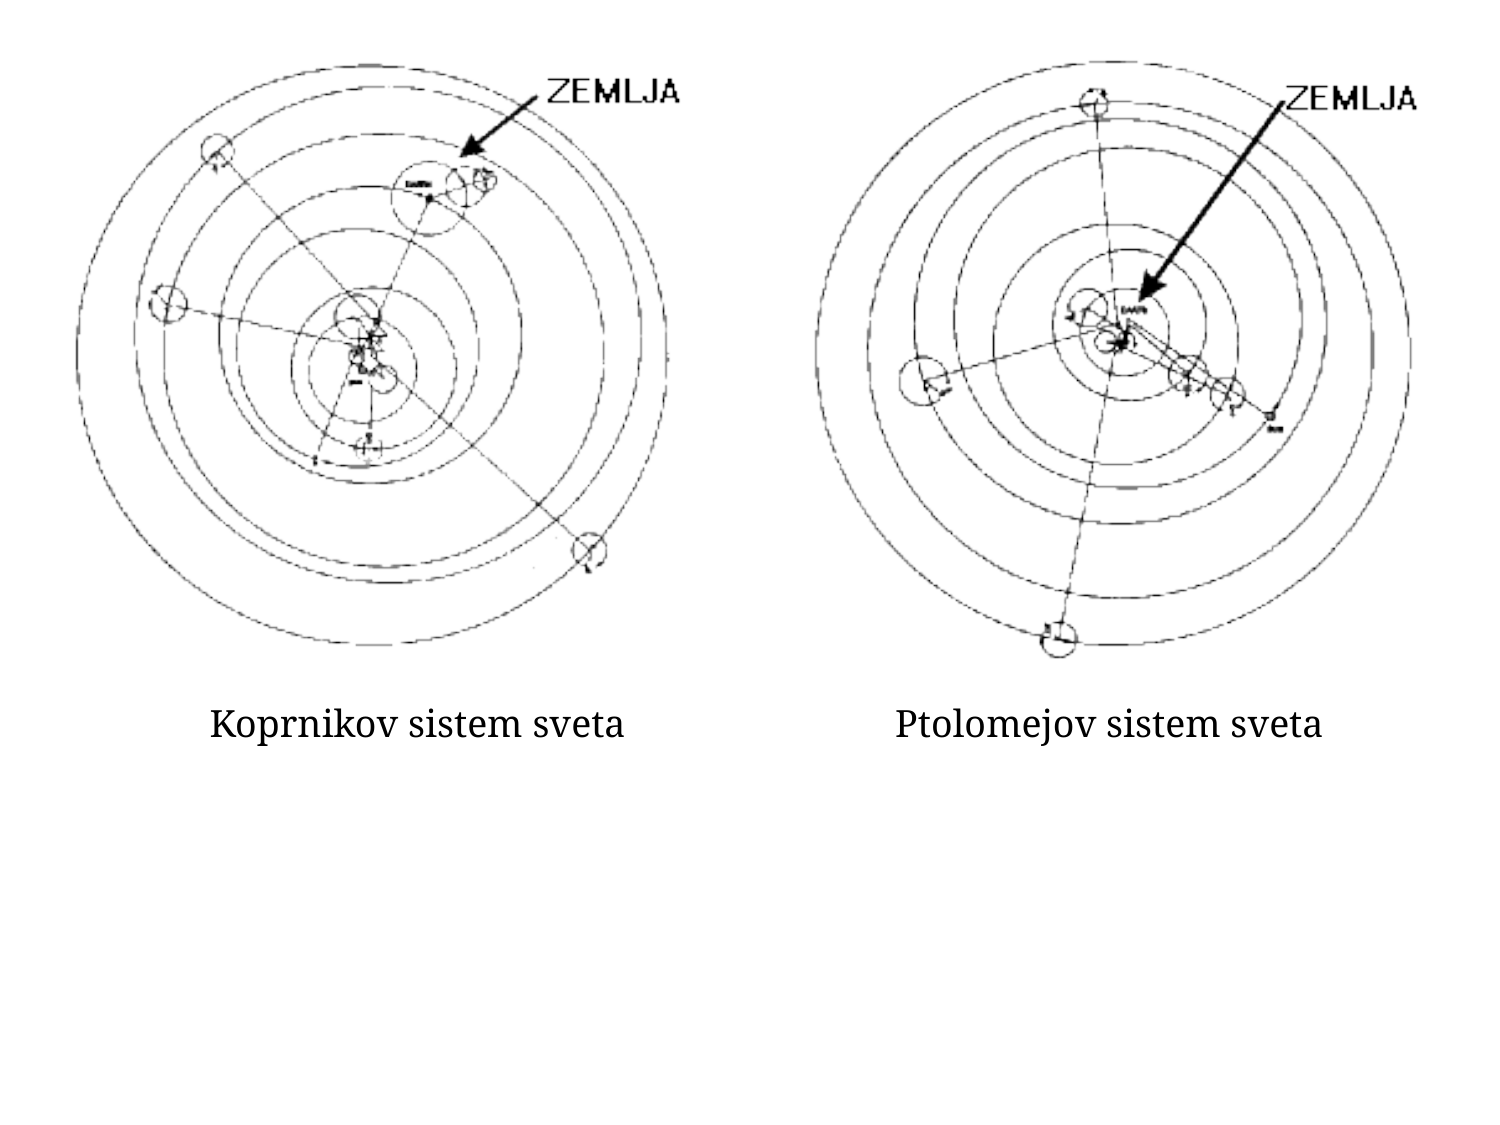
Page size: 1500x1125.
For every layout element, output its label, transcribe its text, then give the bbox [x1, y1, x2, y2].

picture [64, 54, 688, 657]
text_box Koprnikov sistem sveta [194, 692, 656, 753]
text_box Ptolomejov sistem sveta [880, 692, 1353, 753]
picture [808, 54, 1425, 669]
